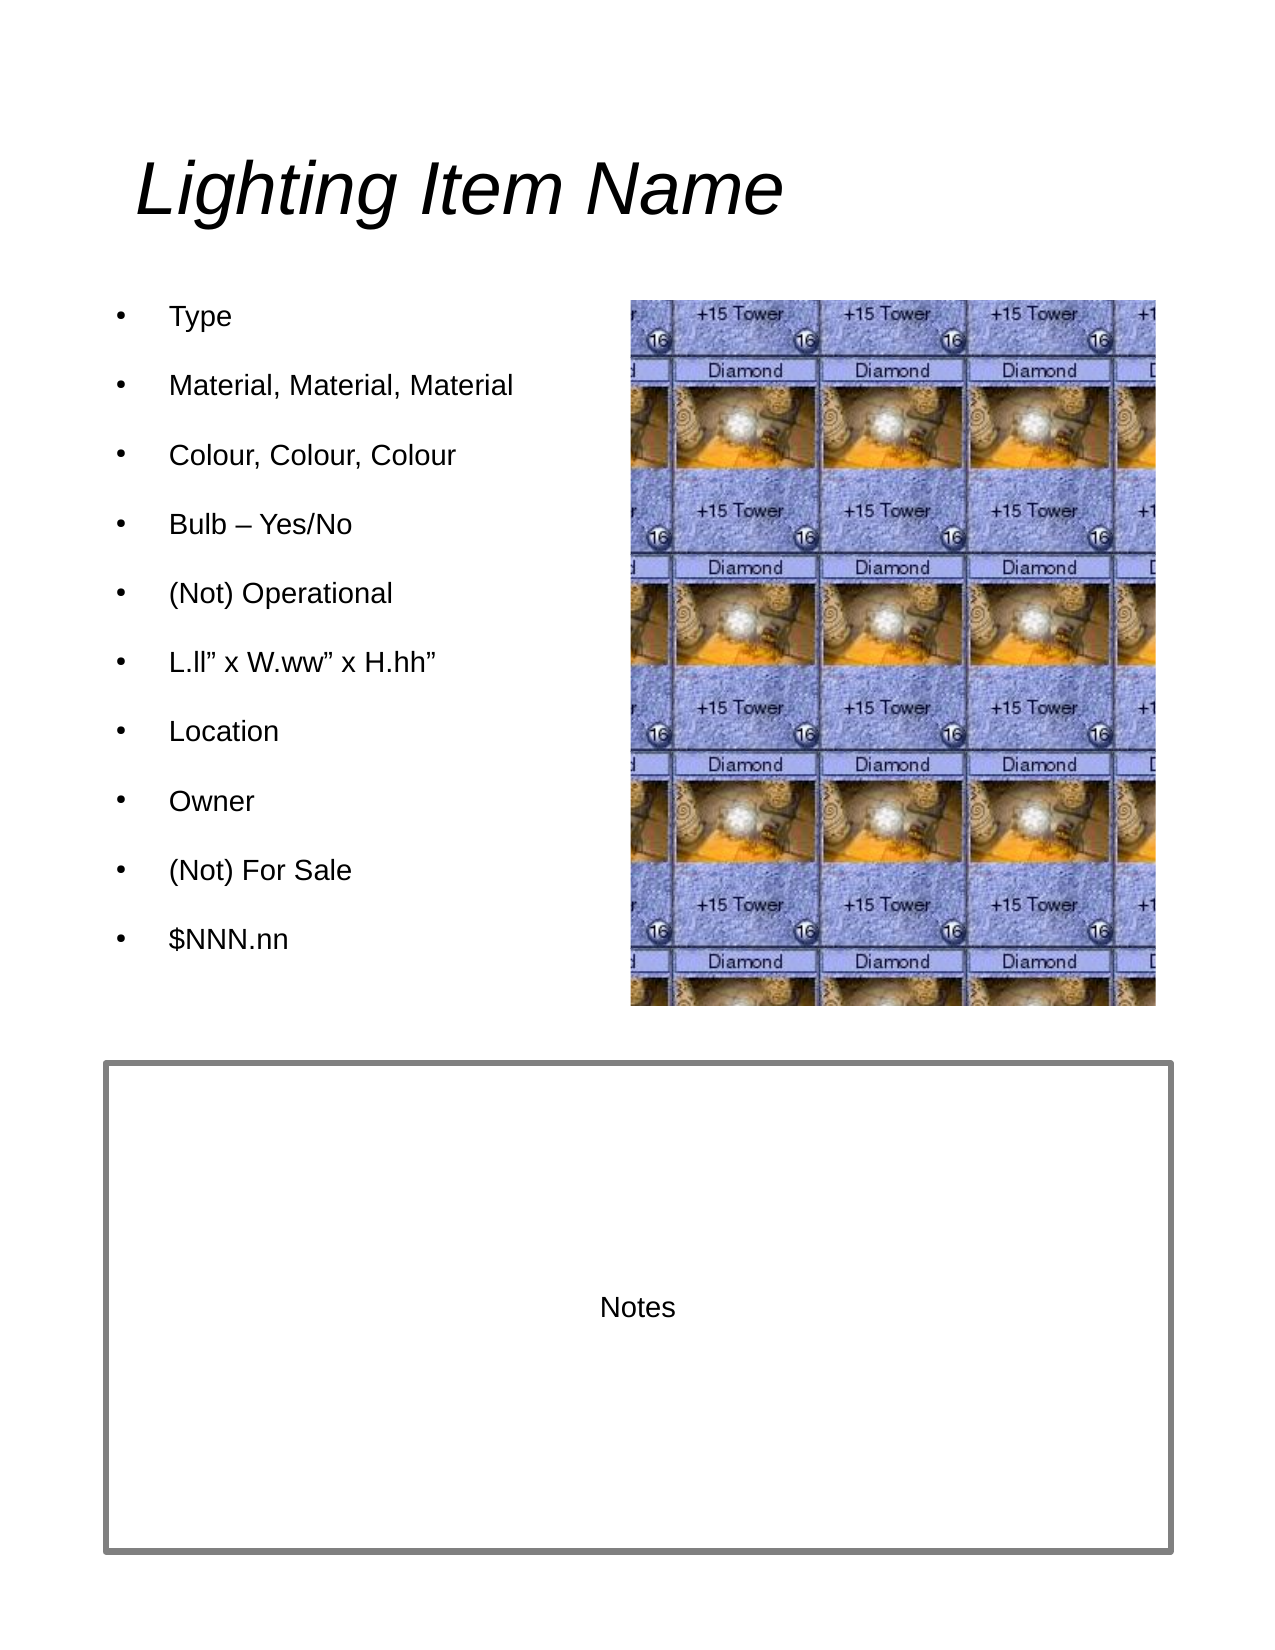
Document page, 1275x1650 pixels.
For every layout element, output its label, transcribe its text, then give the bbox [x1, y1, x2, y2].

list Type Material, Material, Material Colour, Colour, Colour Bulb – Yes/No (Not) Operational L.ll” x W.ww” x H.hh” Location Owner (Not) For Sale $NNN.nn [60, 300, 601, 1064]
title Lighting Item Name [60, 60, 1102, 317]
list [630, 300, 1156, 1006]
list Notes [105, 1063, 1171, 1552]
